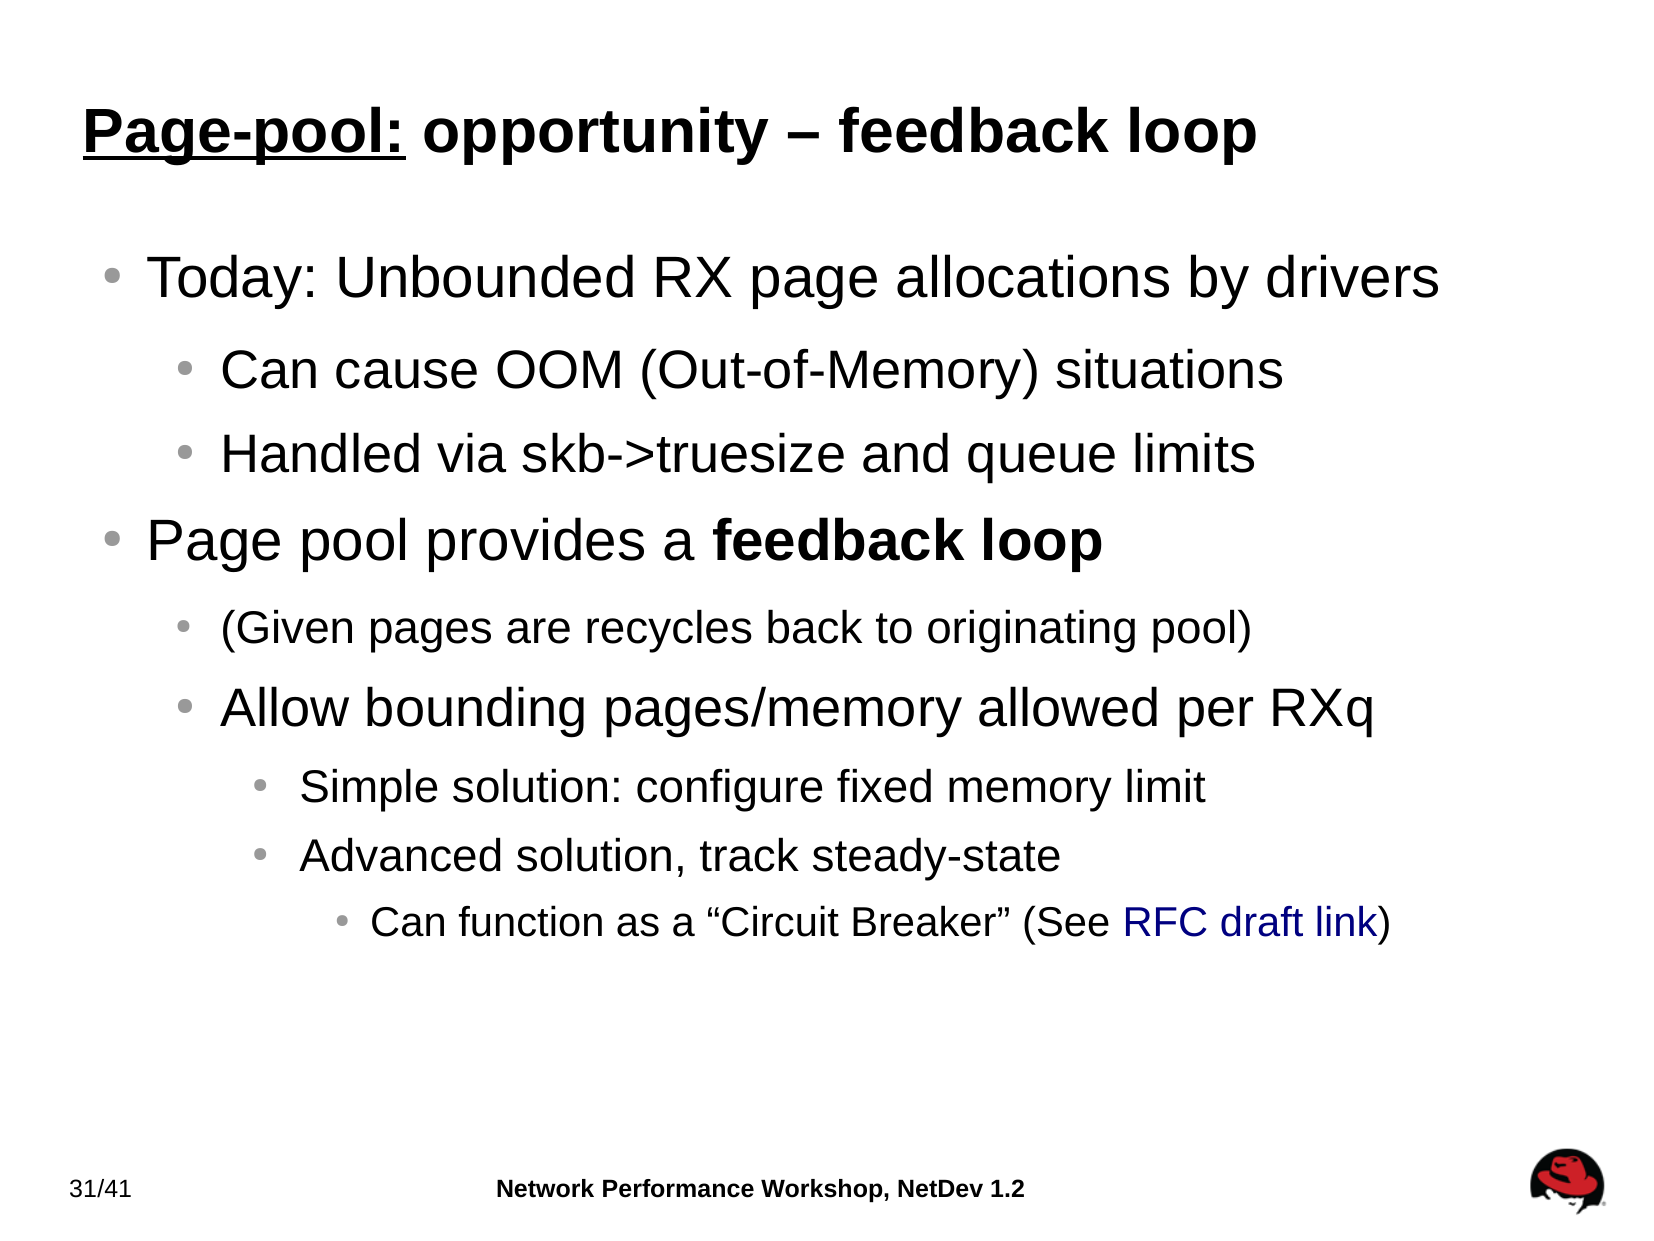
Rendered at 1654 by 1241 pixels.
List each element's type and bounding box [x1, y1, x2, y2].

text_box [86, 244, 1575, 1039]
text_box [82, 37, 1571, 226]
picture [1529, 1146, 1612, 1224]
